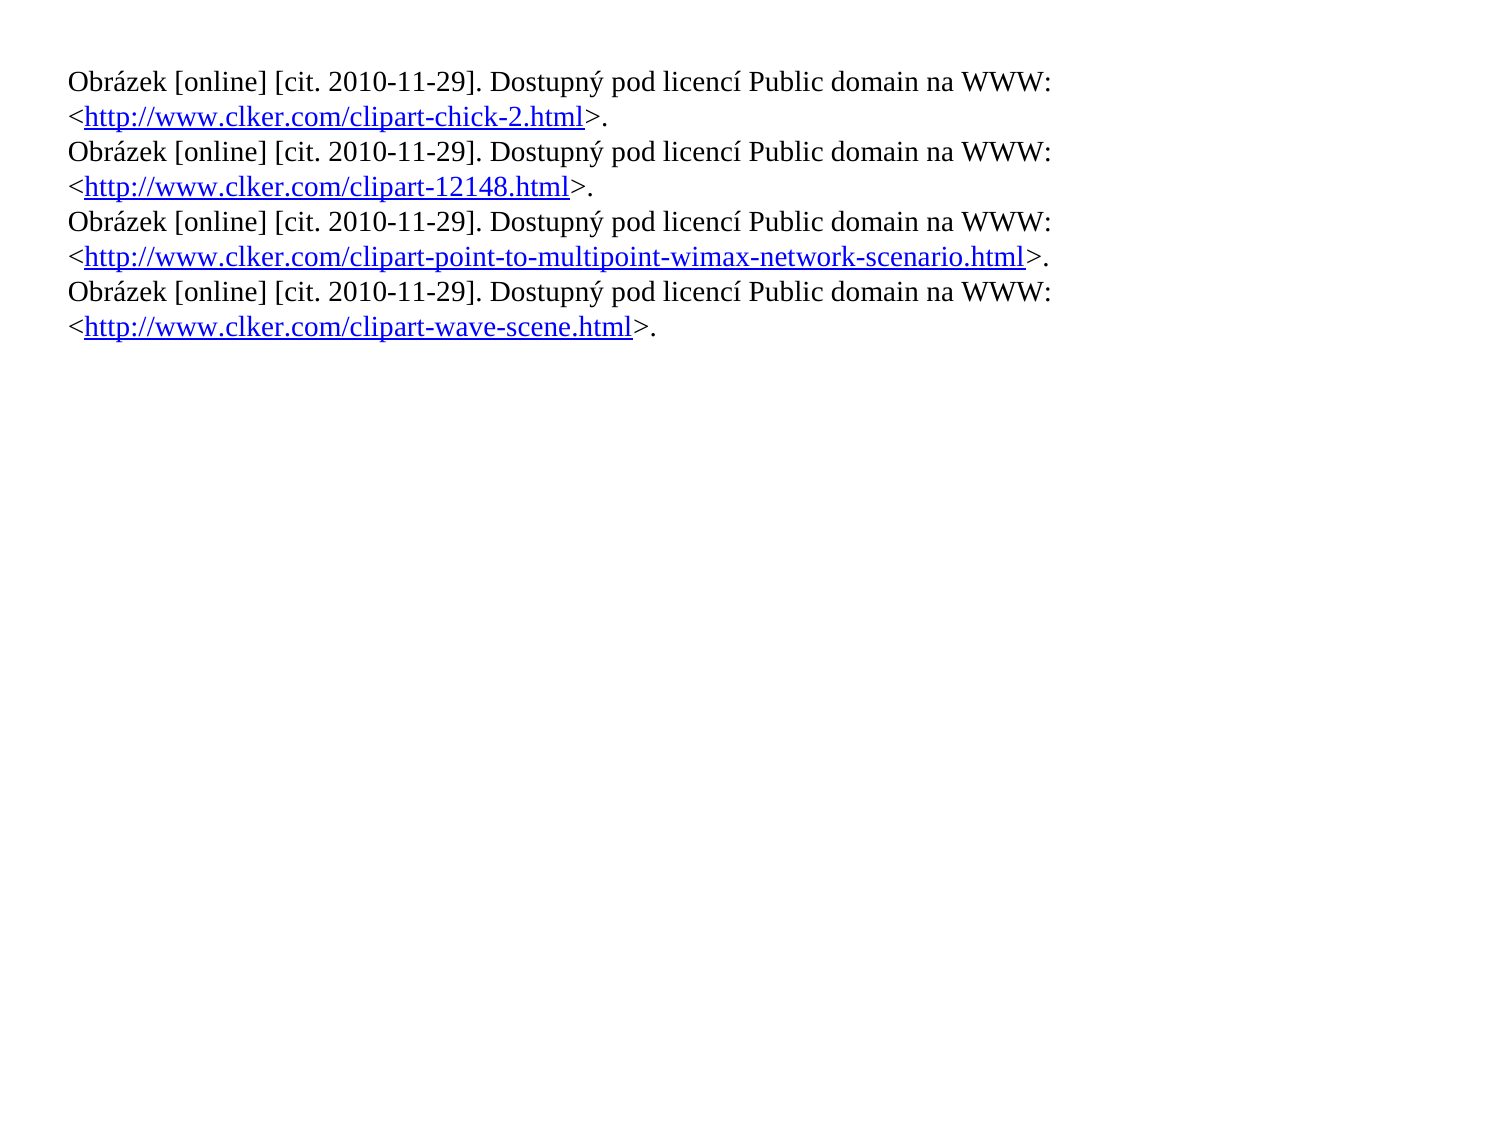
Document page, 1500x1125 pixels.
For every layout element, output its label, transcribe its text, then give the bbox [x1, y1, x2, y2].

text_box Obrázek [online] [cit. 2010-11-29]. Dostupný pod licencí Public domain na WWW: <http://www.clker.com/clipart-chick-2.html>. Obrázek [online] [cit. 2010-11-29]. Dostupný pod licencí Public domain na WWW: <http://www.clker.com/clipart-12148.html>. Obrázek [online] [cit. 2010-11-29]. Dostupný pod licencí Public domain na WWW: <http://www.clker.com/clipart-point-to-multipoint-wimax-network-scenario.html>. Obrázek [online] [cit. 2010-11-29]. Dostupný pod licencí Public domain na WWW: <http://www.clker.com/clipart-wave-scene.html>. [53, 54, 1447, 350]
